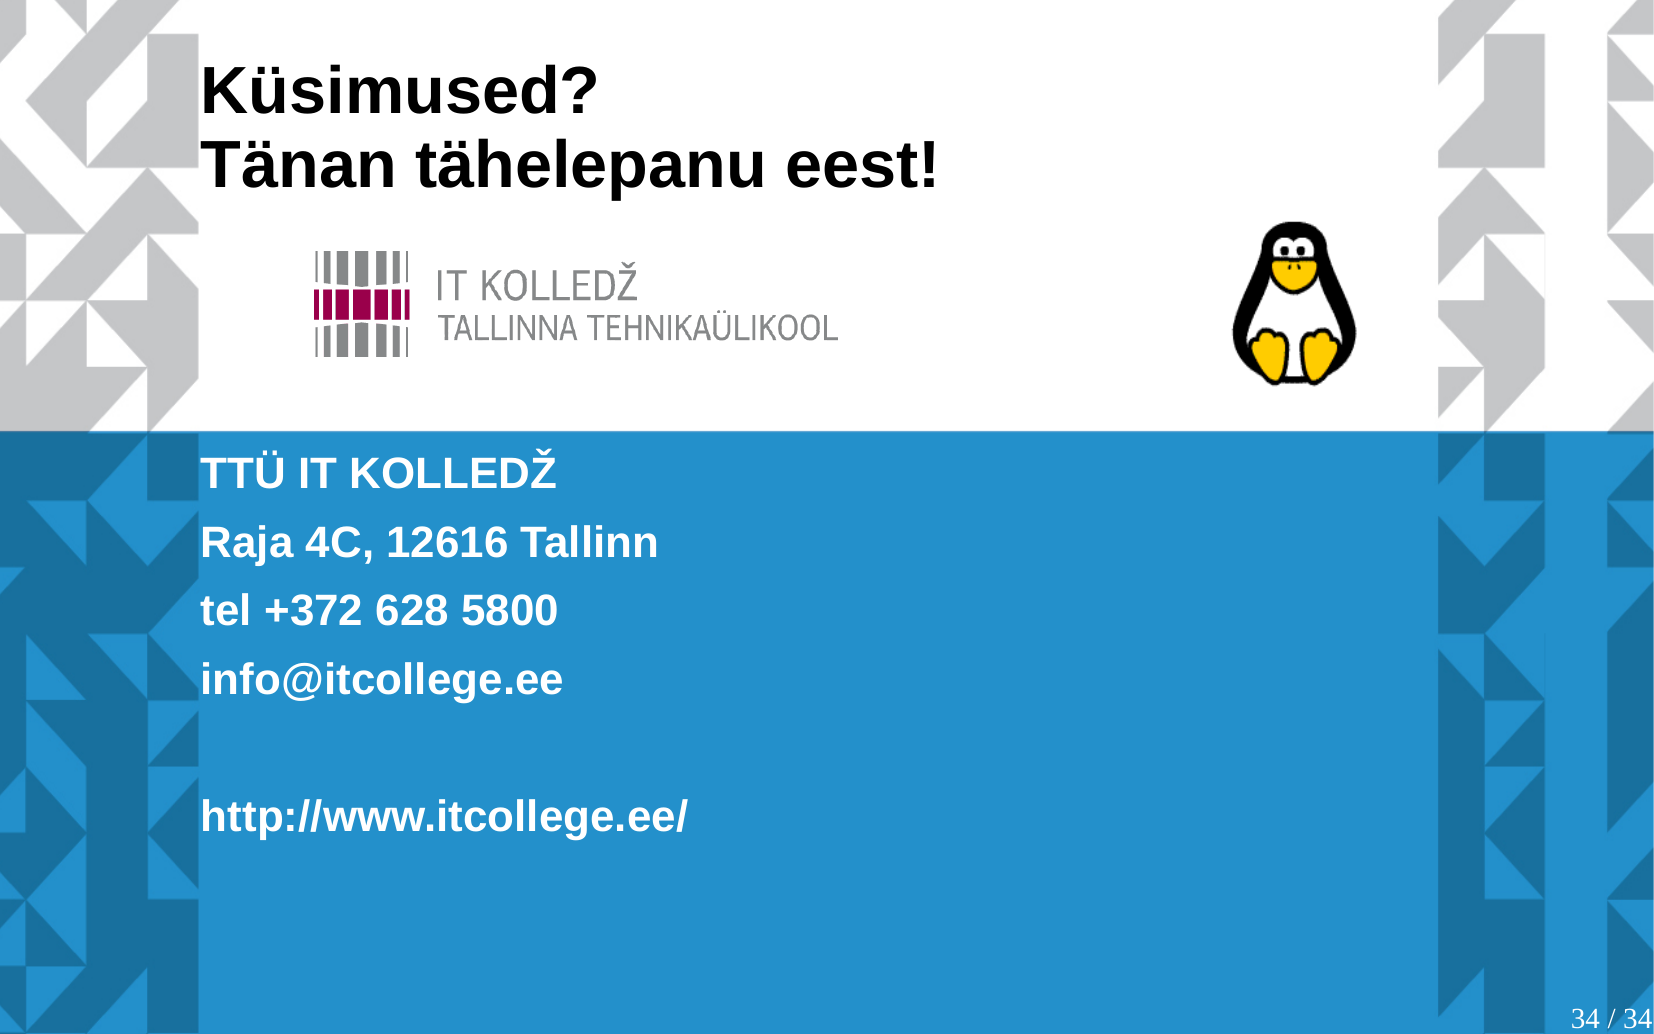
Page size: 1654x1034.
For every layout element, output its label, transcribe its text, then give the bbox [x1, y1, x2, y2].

list TTÜ IT KOLLEDŽ Raja 4C, 12616 Tallinn tel +372 628 5800 info@itcollege.ee http://www.itcollege.ee/ [200, 448, 1430, 842]
picture [0, 0, 1654, 1034]
title Küsimused? Tänan tähelepanu eest! [200, 41, 1170, 214]
